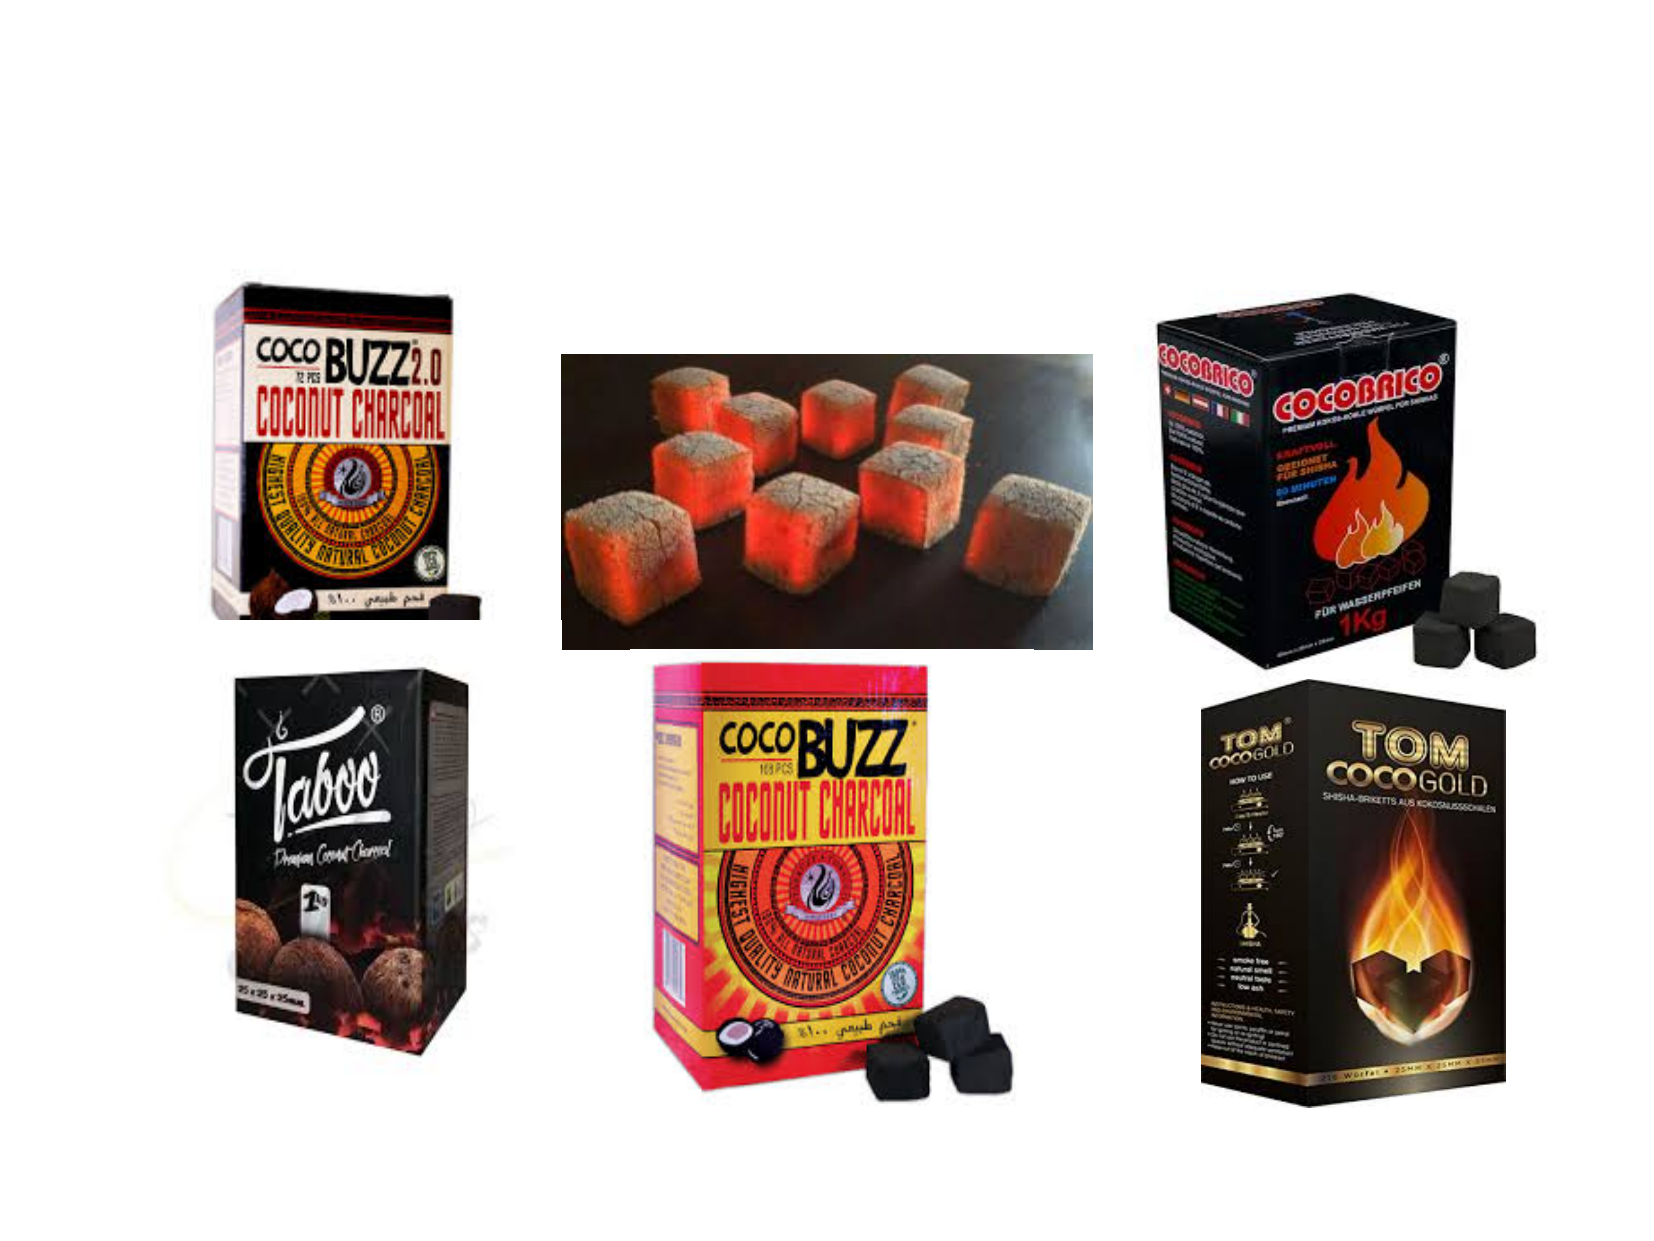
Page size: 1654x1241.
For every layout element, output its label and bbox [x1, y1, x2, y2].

picture [1133, 290, 1565, 1109]
picture [101, 236, 1093, 1109]
